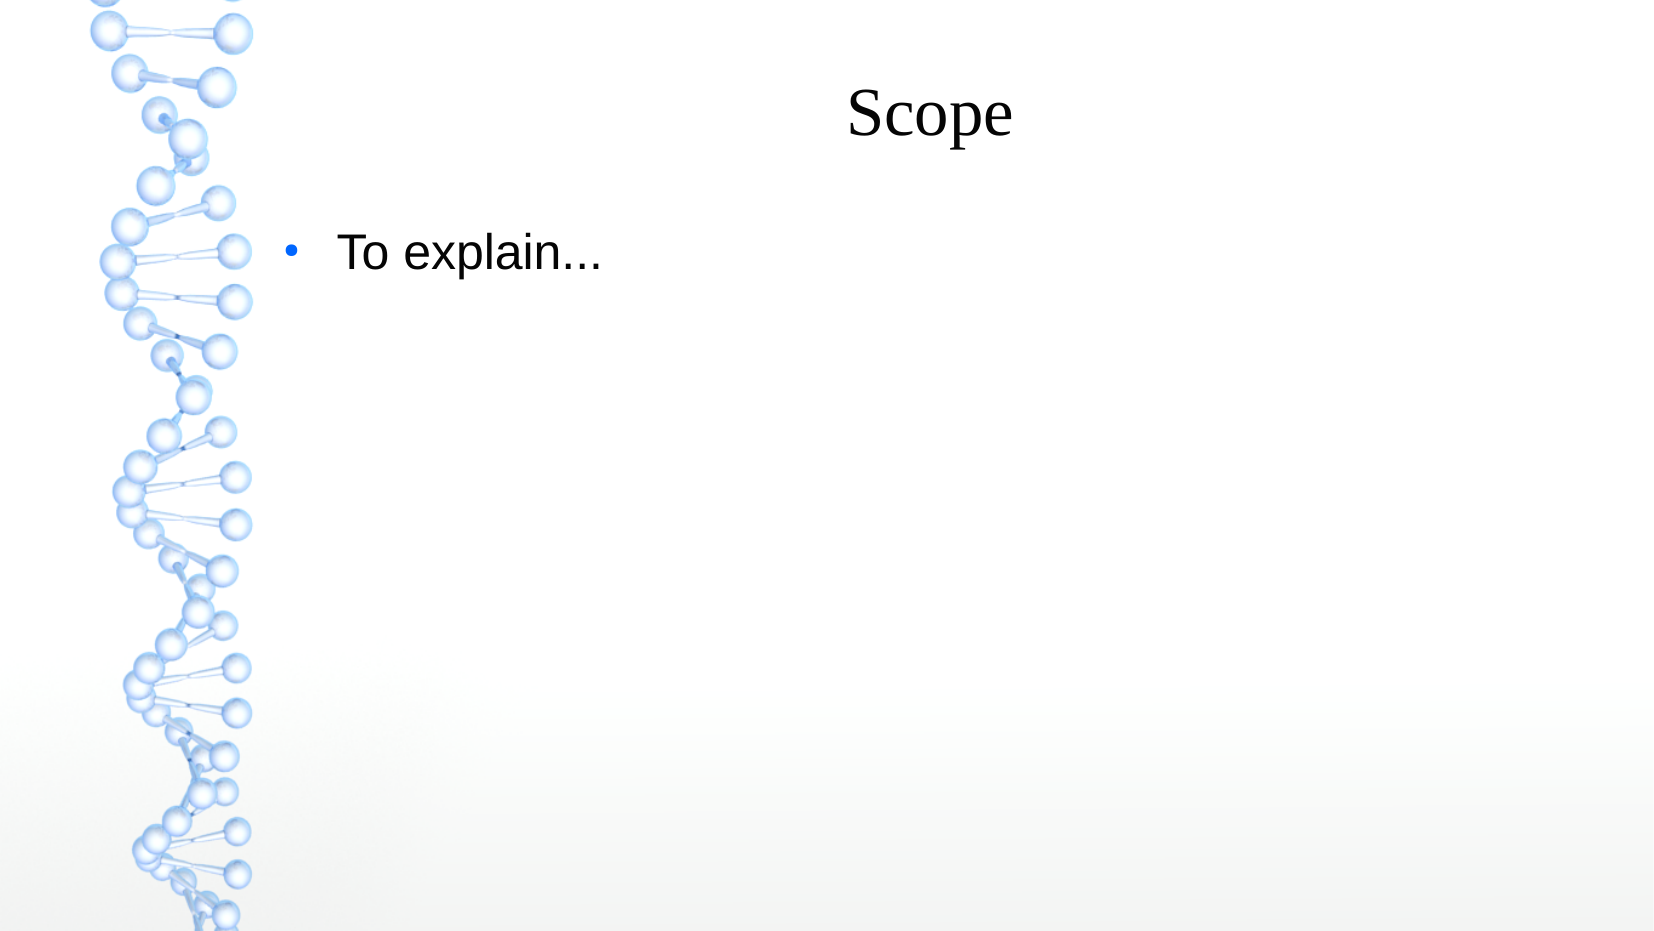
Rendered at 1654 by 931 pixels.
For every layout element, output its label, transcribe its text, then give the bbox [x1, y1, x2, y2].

list To explain... [265, 224, 1595, 764]
title Scope [265, 35, 1595, 189]
picture [0, 0, 1654, 931]
